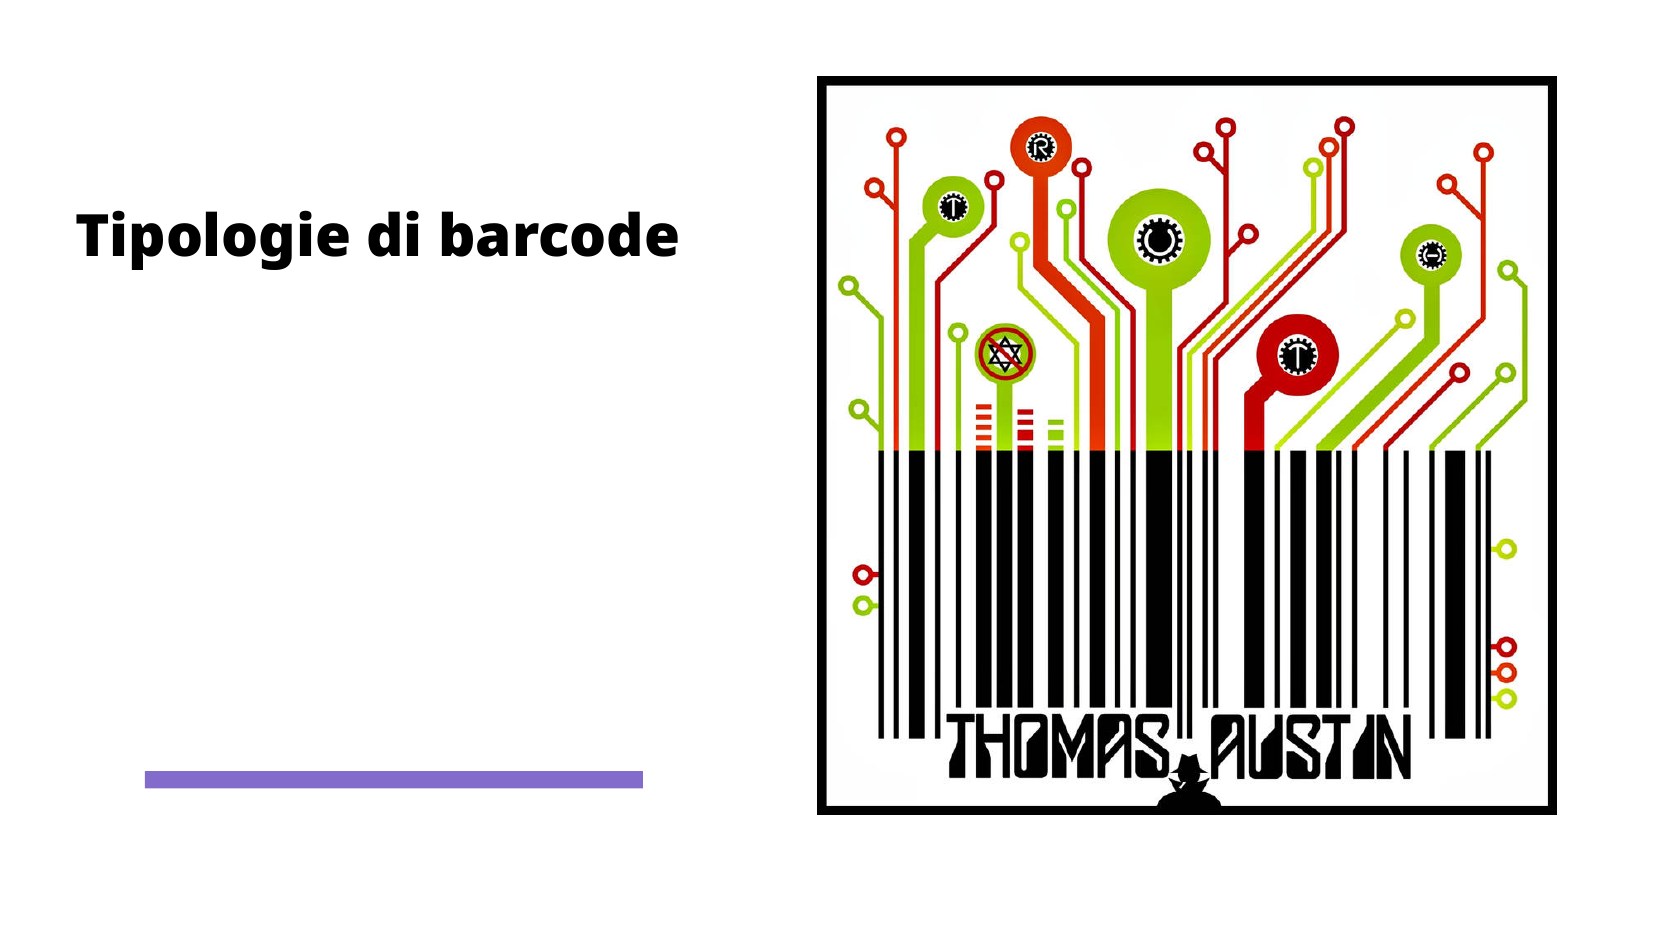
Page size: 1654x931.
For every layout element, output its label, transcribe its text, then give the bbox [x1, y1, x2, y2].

title Tipologie di barcode [74, 162, 712, 305]
picture [817, 76, 1557, 815]
